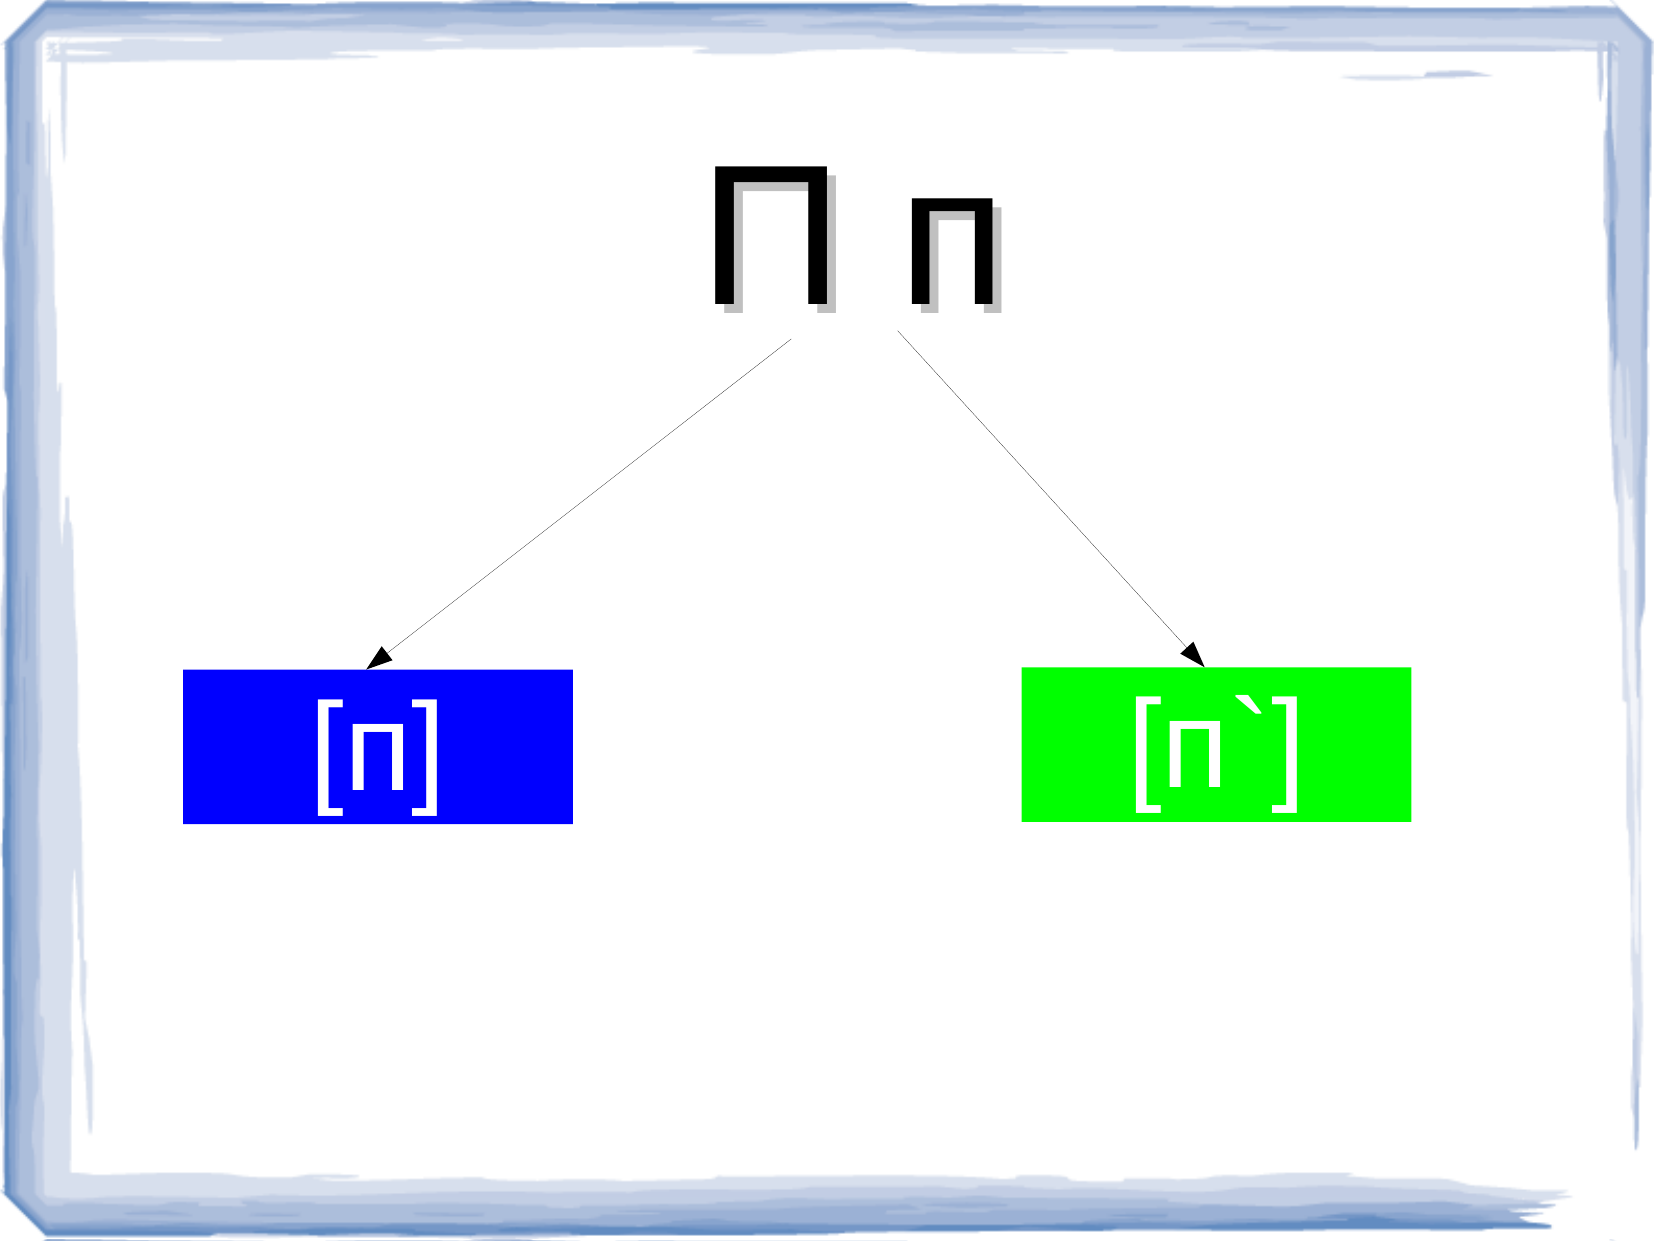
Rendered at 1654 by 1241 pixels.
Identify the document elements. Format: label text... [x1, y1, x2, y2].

picture [0, 0, 1654, 1241]
text_box [п] [183, 669, 573, 825]
text_box [п`] [1021, 667, 1412, 822]
text_box П п [685, 115, 1023, 355]
